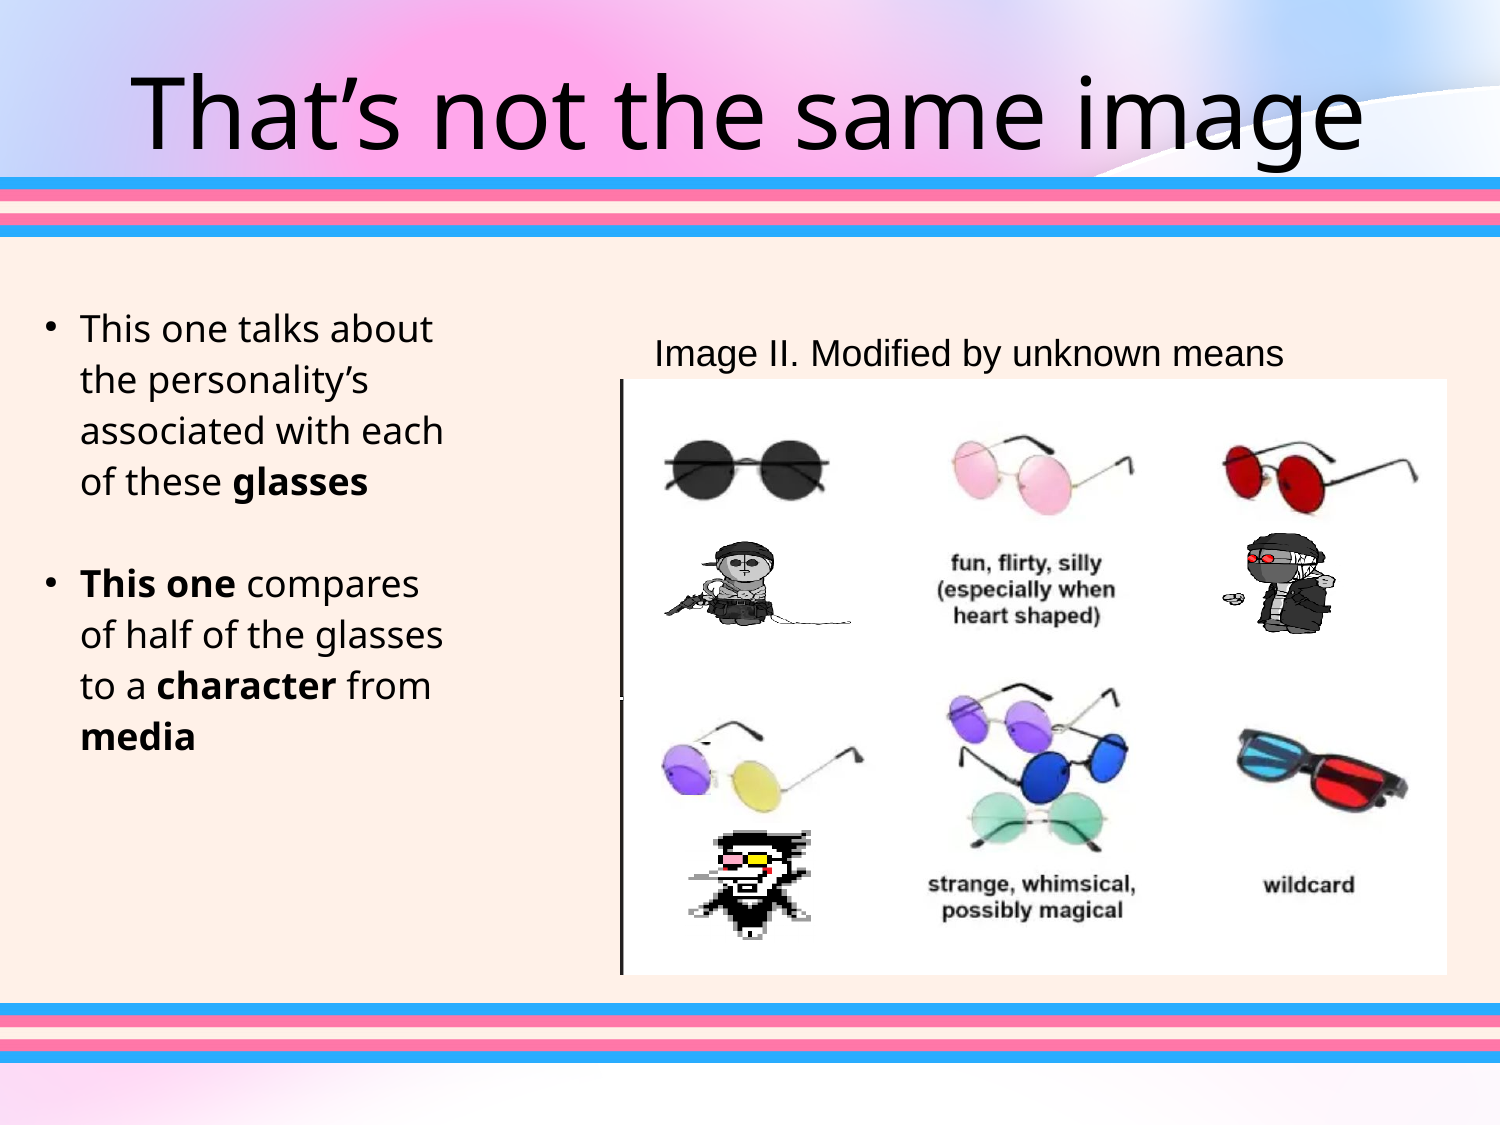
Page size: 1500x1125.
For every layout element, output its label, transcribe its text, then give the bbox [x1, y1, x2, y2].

text_box This one talks about the personality’s associated with each of these glasses This one compares of half of the glasses to a character from media [29, 295, 473, 945]
picture [0, 0, 1500, 1125]
text_box Image II. Modified by unknown means [639, 324, 1418, 382]
title That’s not the same image [73, 43, 1424, 177]
